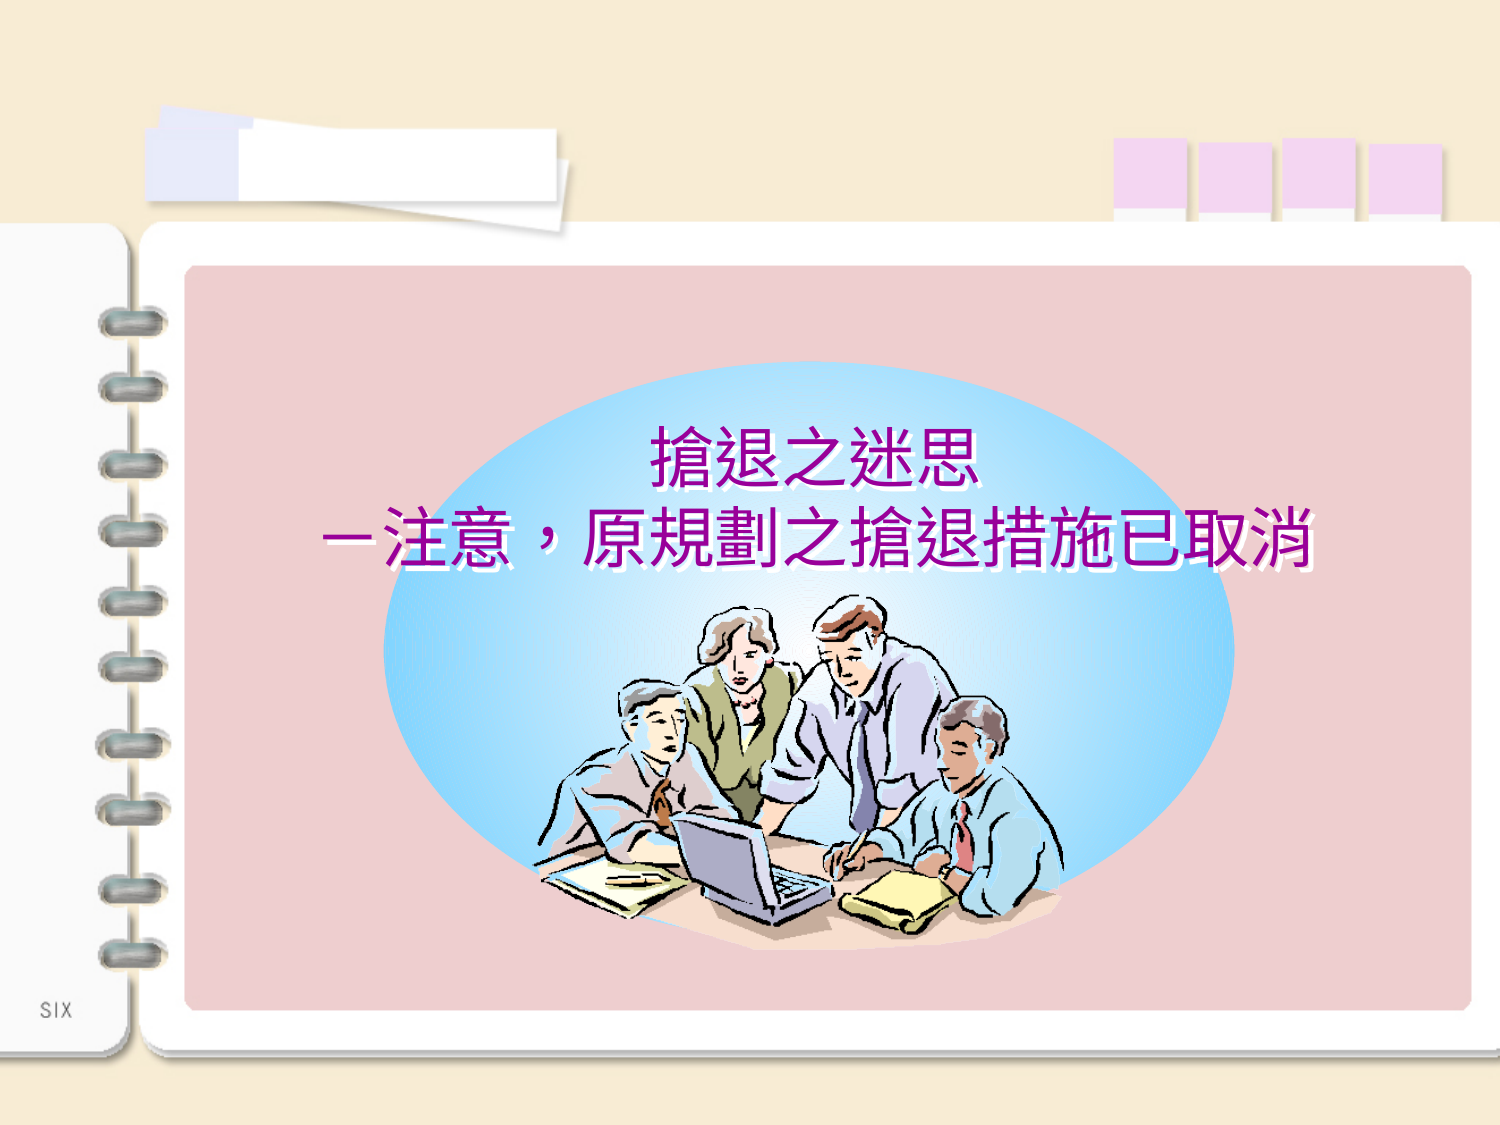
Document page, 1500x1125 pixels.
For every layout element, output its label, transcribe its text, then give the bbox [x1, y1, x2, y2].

text_box [1088, 525, 1093, 533]
text_box [1065, 541, 1070, 563]
text_box [578, 361, 1040, 408]
text_box [951, 540, 974, 562]
text_box [934, 516, 946, 561]
text_box [705, 516, 738, 562]
picture [525, 591, 1070, 953]
text_box [1069, 520, 1087, 539]
text_box [1136, 516, 1190, 561]
text_box [597, 519, 615, 559]
text_box [671, 527, 680, 538]
text_box [743, 526, 758, 535]
text_box [671, 516, 680, 522]
text_box [1003, 516, 1015, 528]
text_box [1141, 559, 1177, 566]
text_box [870, 529, 876, 542]
text_box [472, 555, 488, 563]
text_box [1003, 529, 1011, 543]
text_box [1093, 542, 1109, 563]
text_box [803, 530, 834, 557]
text_box [383, 516, 1235, 880]
title 搶退之迷思 －注意，原規劃之搶退措施已取消 [277, 408, 1353, 516]
text_box [870, 516, 880, 521]
text_box [925, 531, 933, 538]
text_box [870, 547, 875, 562]
text_box [405, 549, 421, 560]
text_box [876, 516, 890, 526]
text_box [1073, 516, 1082, 522]
text_box [671, 543, 684, 557]
